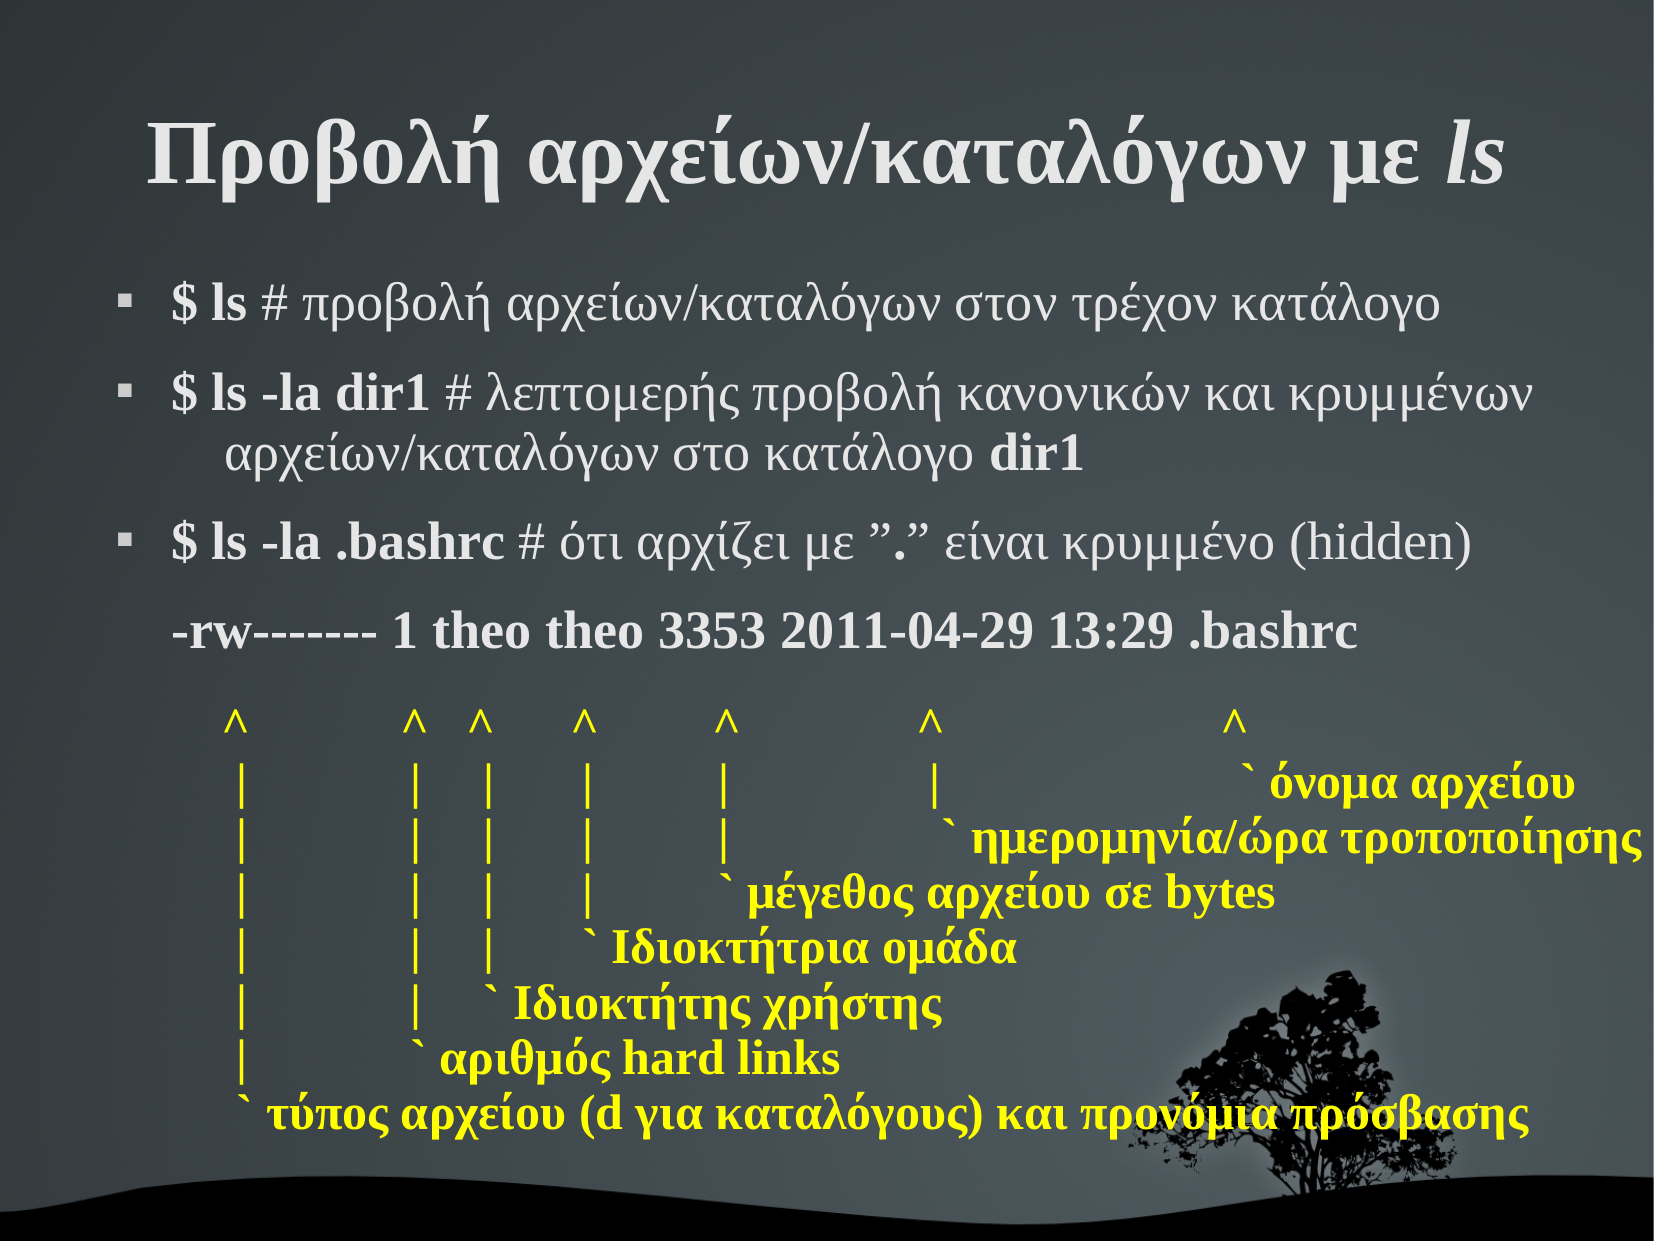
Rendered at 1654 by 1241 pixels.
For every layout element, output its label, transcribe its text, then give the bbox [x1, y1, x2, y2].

list $ ls # προβολή αρχείων/καταλόγων στον τρέχον κατάλογο $ ls -la dir1 # λεπτομερής προβολή κανονικών και κρυμμένων αρχείων/καταλόγων στο κατάλογο dir1 $ ls -la .bashrc # ότι αρχίζει με ”.” είναι κρυμμένο (hidden) -rw------- 1 theo theo 3353 2011-04-29 13:29 .bashrc [82, 272, 1571, 698]
title Προβολή αρχείων/καταλόγων με ls [82, 49, 1571, 257]
text_box ^ ^ ^ ^ ^ ^ ^ | | | | | | ` όνομα αρχείου | | | | | ` ημερομηνία/ώρα τροποποίησης | | | | ` μέγεθος αρχείου σε bytes | | | ` Ιδιοκτήτρια ομάδα | | ` Ιδιοκτήτης χρήστης | ` αριθμός hard links ` τύπος αρχείου (d για καταλόγους) και προνόμια πρόσβασης [82, 698, 1654, 1221]
picture [0, 0, 1654, 1241]
